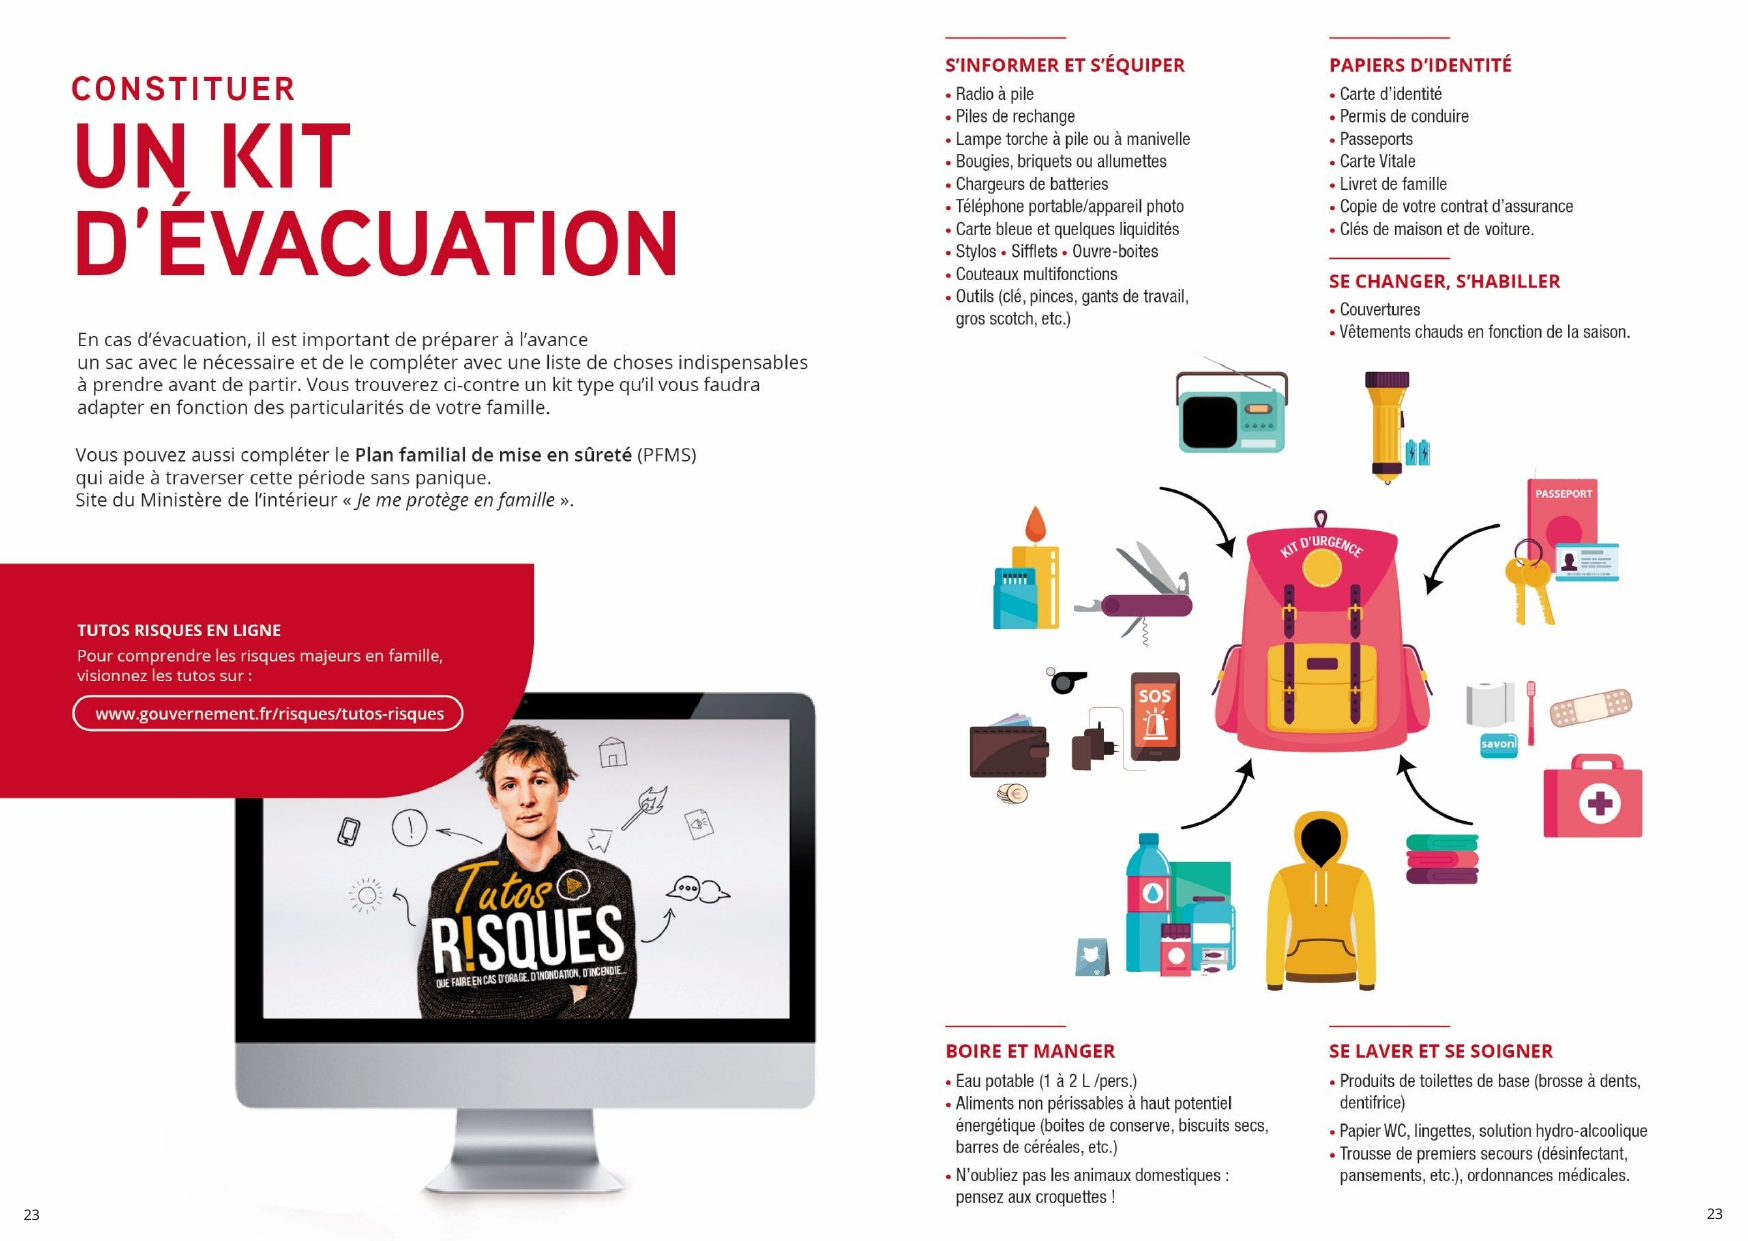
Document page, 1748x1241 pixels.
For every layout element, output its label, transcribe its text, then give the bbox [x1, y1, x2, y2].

picture [0, 0, 1748, 1241]
text_box <numéro> [17, 1205, 62, 1226]
text_box <numéro> [1691, 1204, 1724, 1225]
